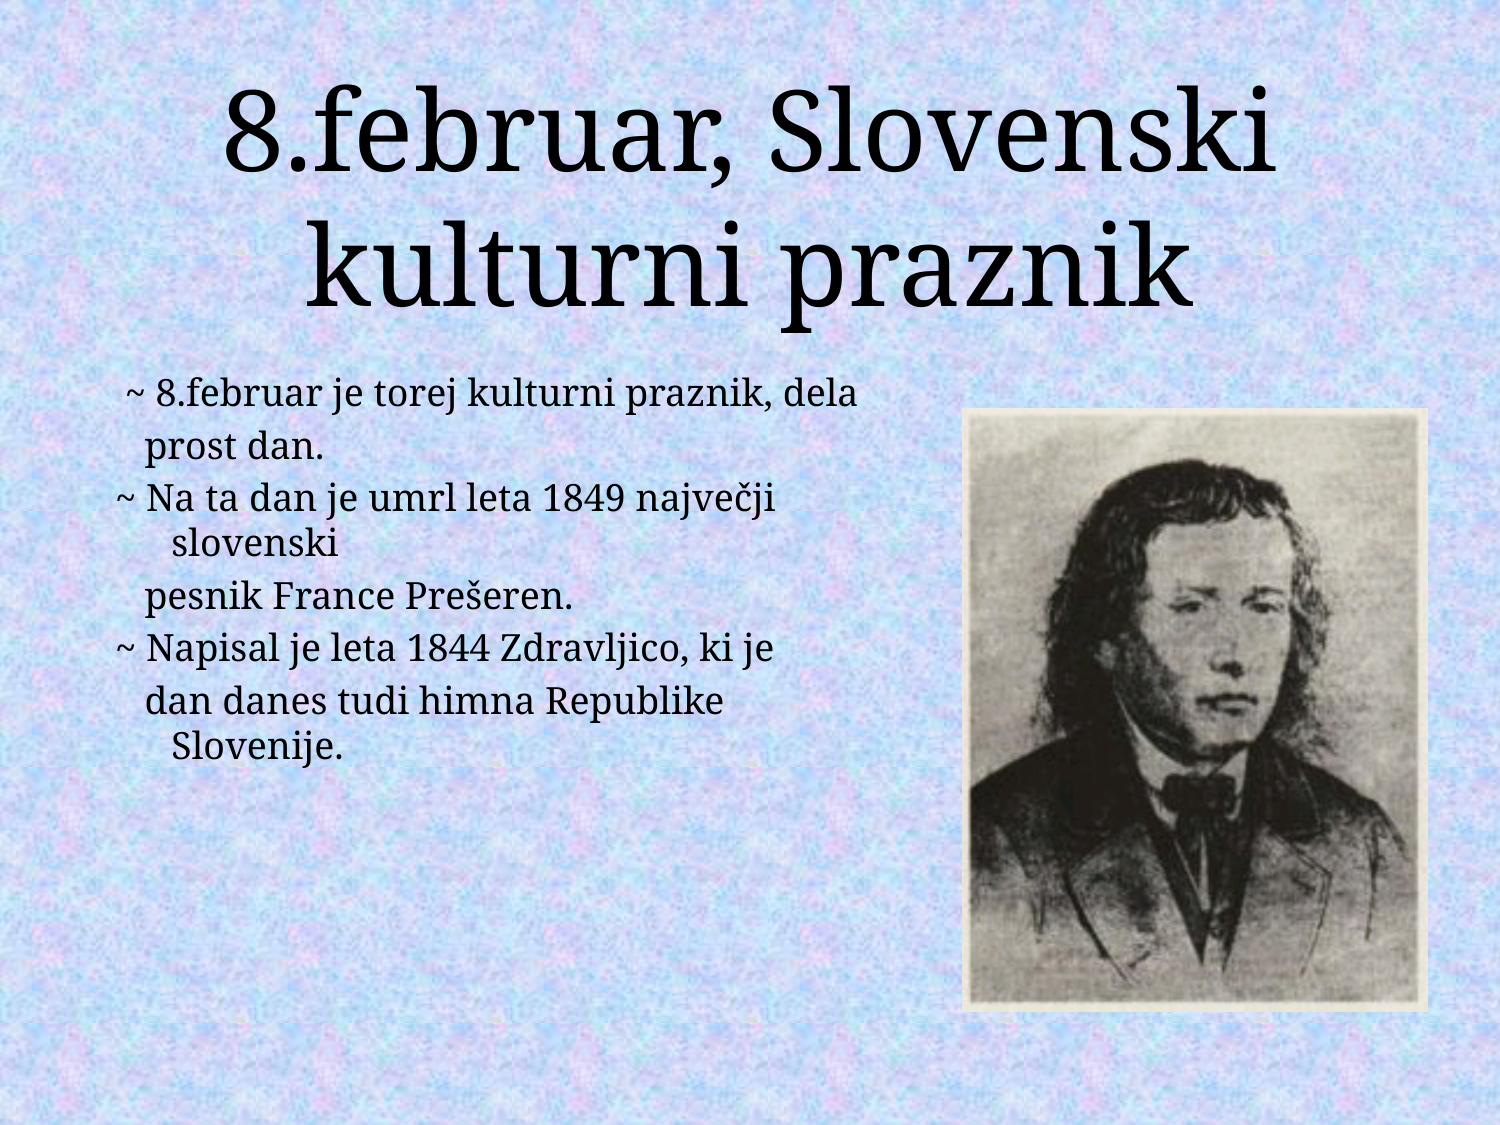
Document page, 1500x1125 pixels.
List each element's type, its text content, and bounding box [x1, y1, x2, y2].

picture [0, 0, 1500, 1125]
title 8.februar, Slovenski kulturni praznik [112, 99, 1388, 288]
list ~ 8.februar je torej kulturni praznik, dela prost dan. ~ Na ta dan je umrl leta 1849 največji slovenski pesnik France Prešeren. ~ Napisal je leta 1844 Zdravljico, ki je dan danes tudi himna Republike Slovenije. [100, 361, 904, 848]
